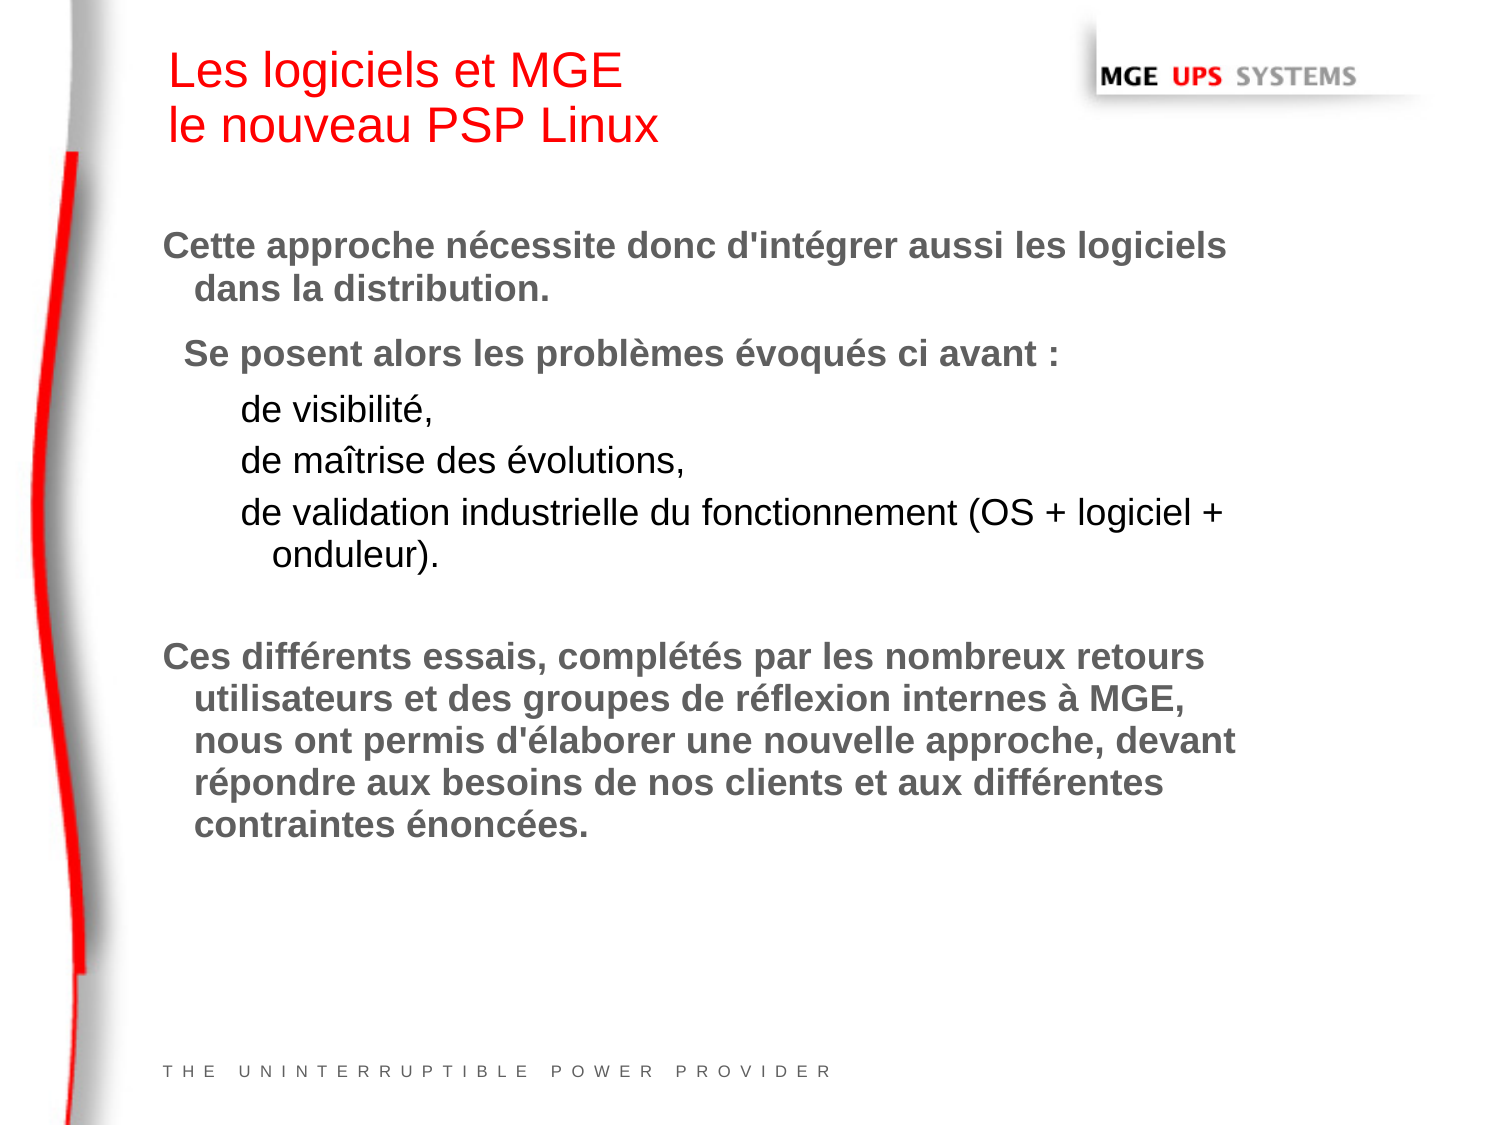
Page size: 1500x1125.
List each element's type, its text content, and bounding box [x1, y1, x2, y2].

title Les logiciels et MGE le nouveau PSP Linux [168, 35, 1019, 160]
list Cette approche nécessite donc d'intégrer aussi les logiciels dans la distribution. Se posent alors les problèmes évoqués ci avant : de visibilité, de maîtrise des évolutions, de validation industrielle du fonctionnement (OS + logiciel + onduleur). Ces différents essais, complétés par les nombreux retours utilisateurs et des groupes de réflexion internes à MGE, nous ont permis d'élaborer une nouvelle approche, devant répondre aux besoins de nos clients et aux différentes contraintes énoncées. [162, 224, 1263, 976]
